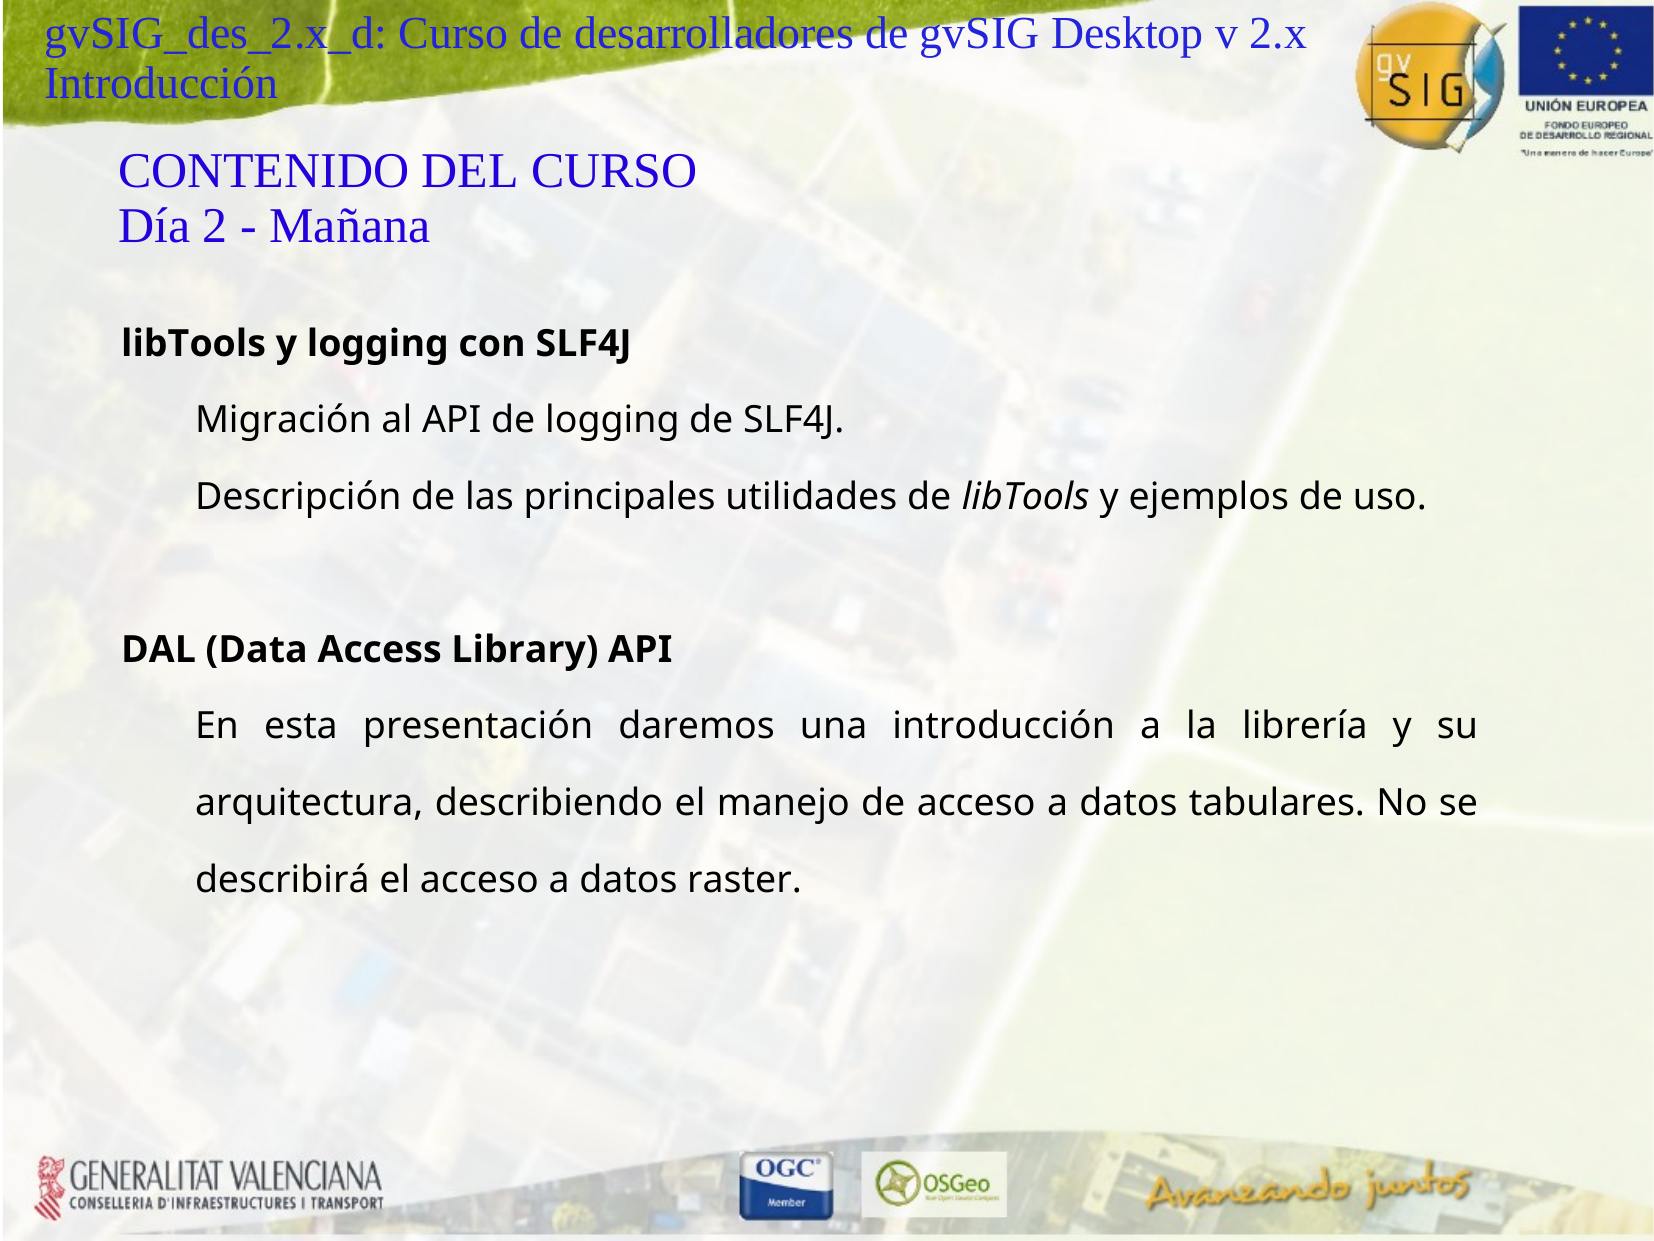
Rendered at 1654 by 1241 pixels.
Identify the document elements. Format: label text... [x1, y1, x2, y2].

title CONTENIDO DEL CURSO Día 2 - Mañana [118, 124, 1447, 272]
picture [2, 0, 1654, 1241]
text_box libTools y logging con SLF4J Migración al API de logging de SLF4J. Descripción de las principales utilidades de libTools y ejemplos de uso. DAL (Data Access Library) API En esta presentación daremos una introducción a la librería y su arquitectura, describiendo el manejo de acceso a datos tabulares. No se describirá el acceso a datos raster. [106, 283, 1495, 1004]
